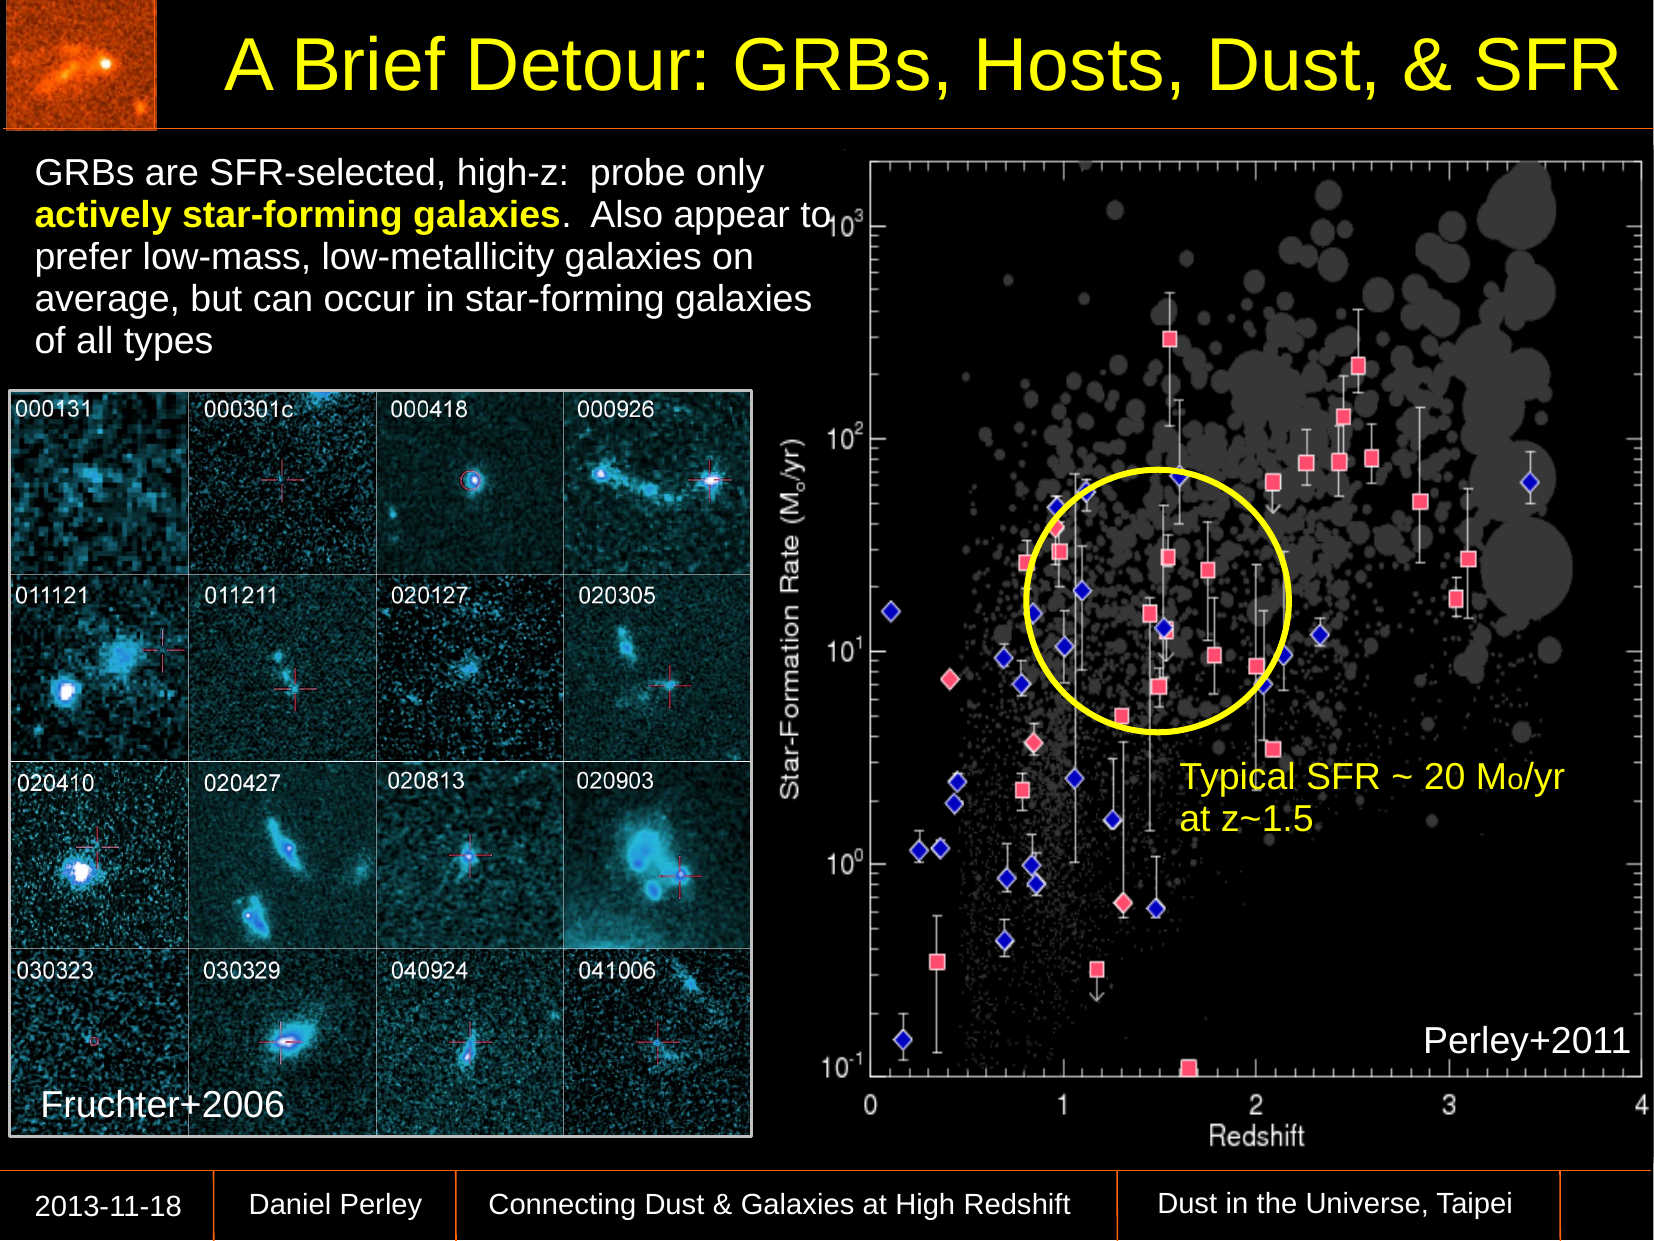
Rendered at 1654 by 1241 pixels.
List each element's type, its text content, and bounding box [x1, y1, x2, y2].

text_box GRBs are SFR-selected, high-z: probe only actively star-forming galaxies. Also appear to prefer low-mass, low-metallicity galaxies on average, but can occur in star-forming galaxies of all types [19, 144, 863, 369]
text_box Typical SFR ~ 20 Mo/yr at z~1.5 [1164, 747, 1619, 847]
text_box Perley+2011 [1346, 1012, 1647, 1070]
picture [7, 0, 154, 128]
picture [739, 145, 1654, 1163]
text_box Fruchter+2006 [25, 1075, 326, 1133]
picture [10, 392, 751, 1136]
title A Brief Detour: GRBs, Hosts, Dust, & SFR [187, 21, 1624, 108]
